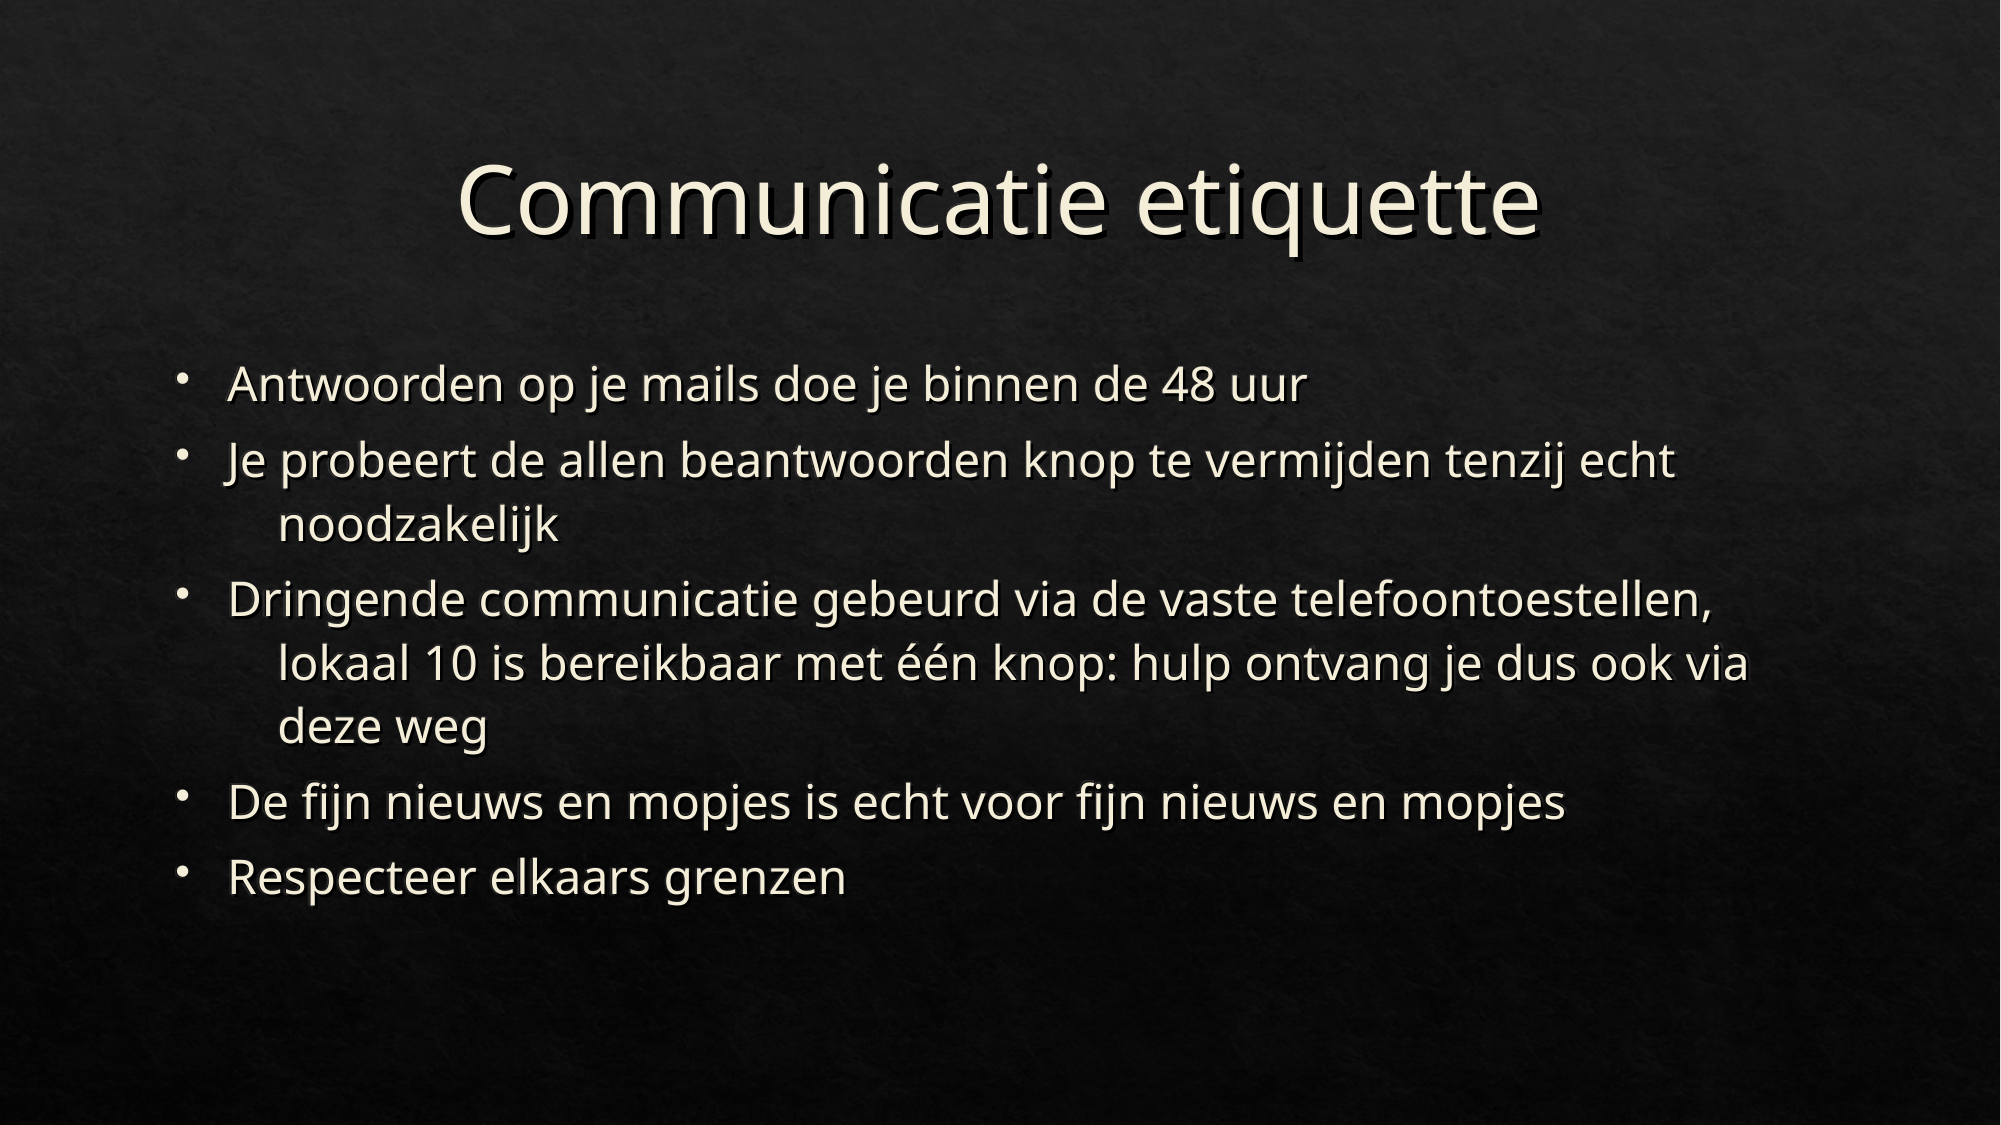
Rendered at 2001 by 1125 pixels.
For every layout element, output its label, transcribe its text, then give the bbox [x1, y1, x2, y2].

title Communicatie etiquette [149, 99, 1849, 307]
list Antwoorden op je mails doe je binnen de 48 uur Je probeert de allen beantwoorden knop te vermijden tenzij echt noodzakelijk Dringende communicatie gebeurd via de vaste telefoontoestellen, lokaal 10 is bereikbaar met één knop: hulp ontvang je dus ook via deze weg De fijn nieuws en mopjes is echt voor fijn nieuws en mopjes Respecteer elkaars grenzen [149, 340, 1849, 951]
